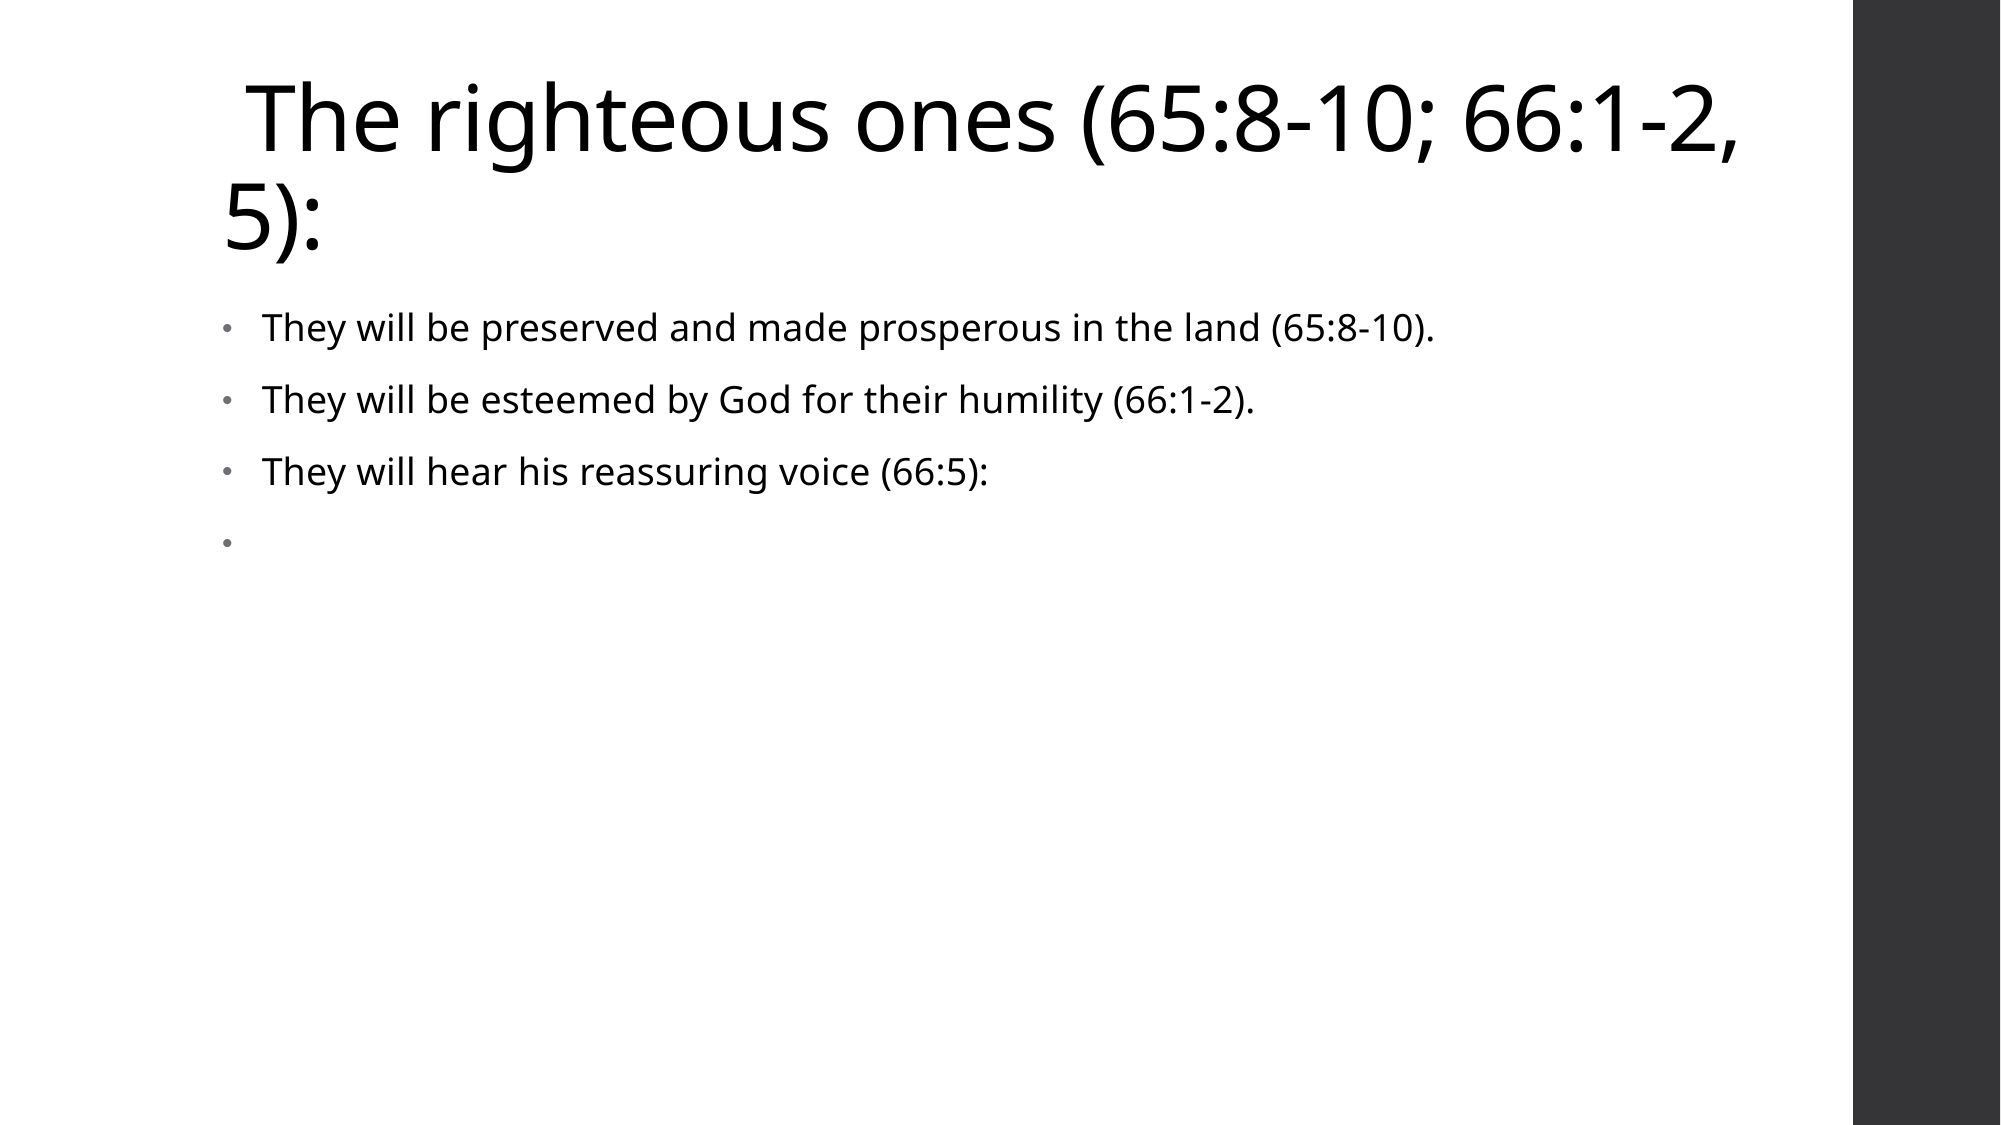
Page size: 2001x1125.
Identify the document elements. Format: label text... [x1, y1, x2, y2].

list They will be preserved and made prosperous in the land (65:8-10). They will be esteemed by God for their humility (66:1-2). They will hear his reassuring voice (66:5): [206, 299, 1617, 1014]
title The righteous ones (65:8-10; 66:1-2, 5): [206, 60, 1797, 278]
